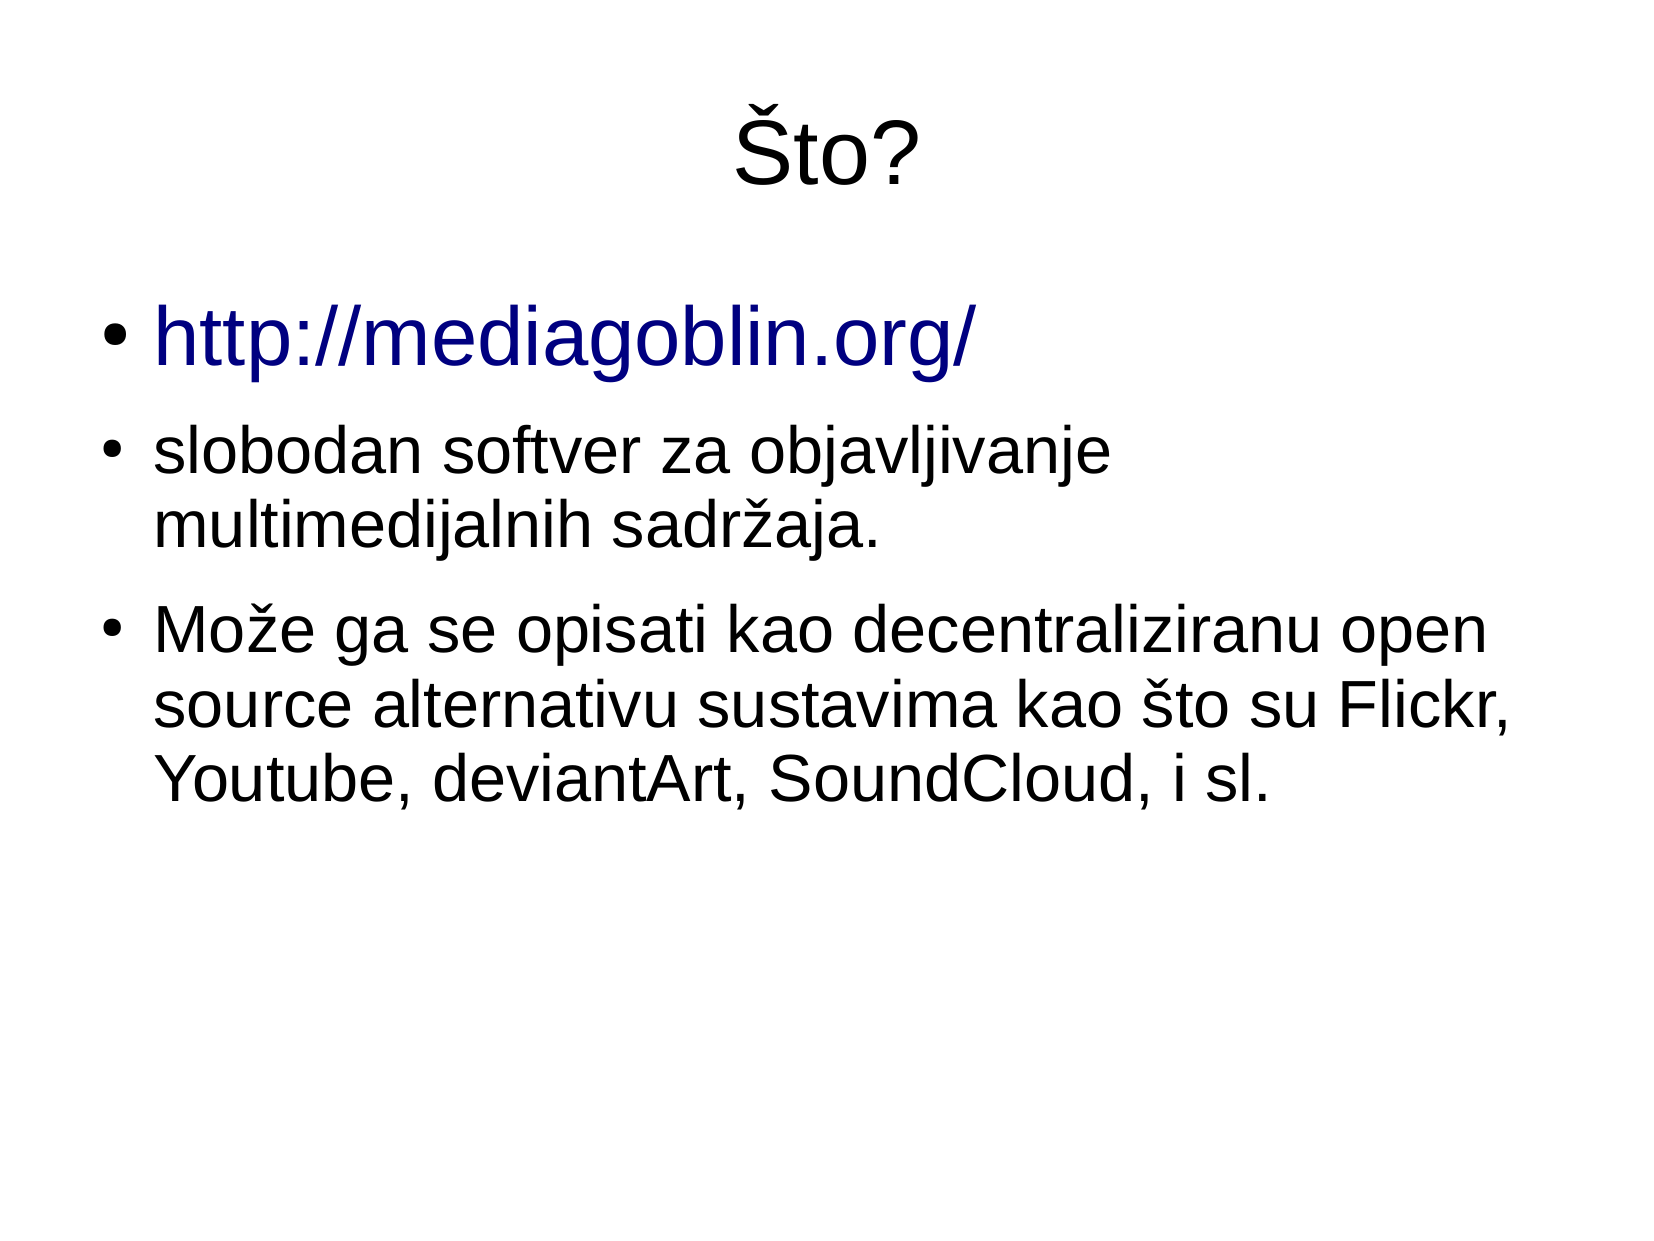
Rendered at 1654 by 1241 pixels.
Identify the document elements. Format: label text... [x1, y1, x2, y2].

title Što? [82, 49, 1571, 257]
list http://mediagoblin.org/ slobodan softver za objavljivanje multimedijalnih sadržaja. Može ga se opisati kao decentraliziranu open source alternativu sustavima kao što su Flickr, Youtube, deviantArt, SoundCloud, i sl. [82, 290, 1538, 1010]
